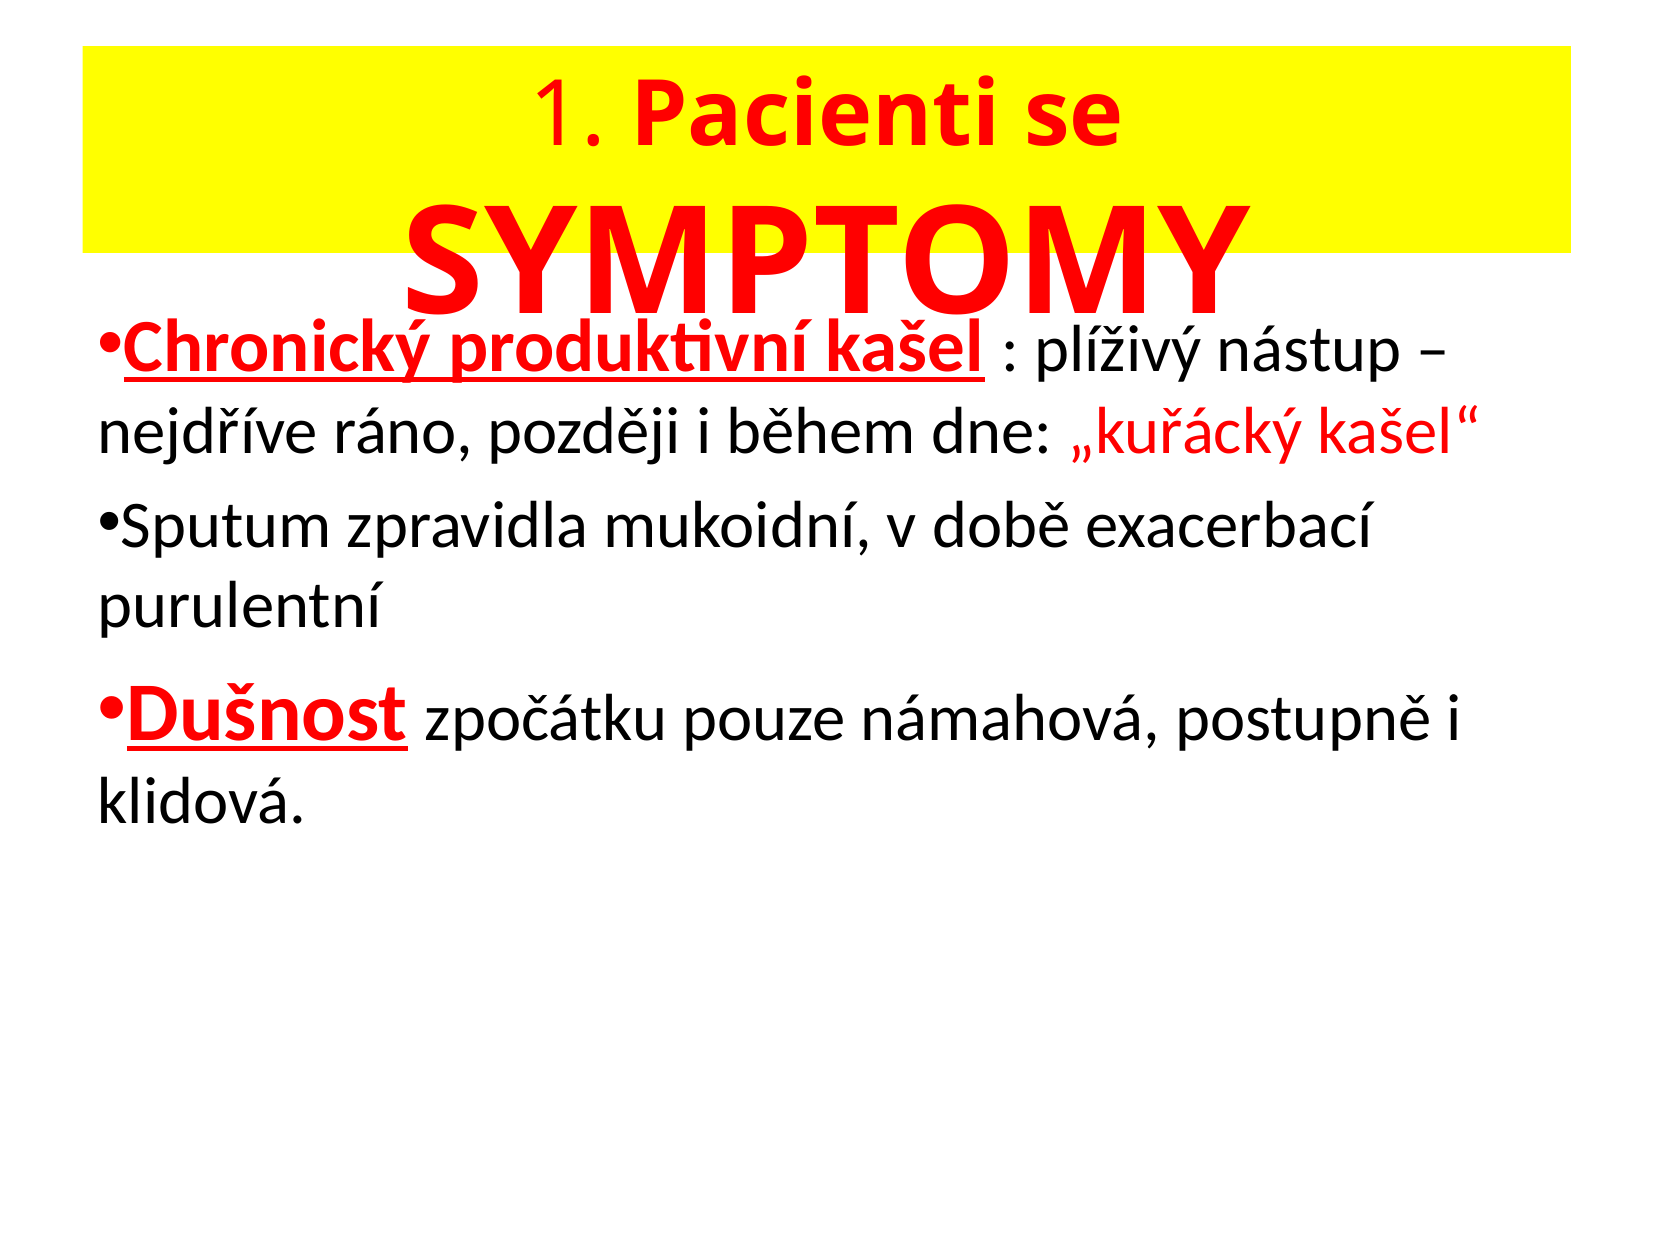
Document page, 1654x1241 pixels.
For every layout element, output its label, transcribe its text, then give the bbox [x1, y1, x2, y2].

title 1. Pacienti se symptomy [82, 46, 1571, 253]
list Chronický produktivní kašel : plíživý nástup – nejdříve ráno, později i během dne: „kuřácký kašel“ Sputum zpravidla mukoidní, v době exacerbací purulentní Dušnost zpočátku pouze námahová, postupně i klidová. [82, 289, 1571, 1108]
